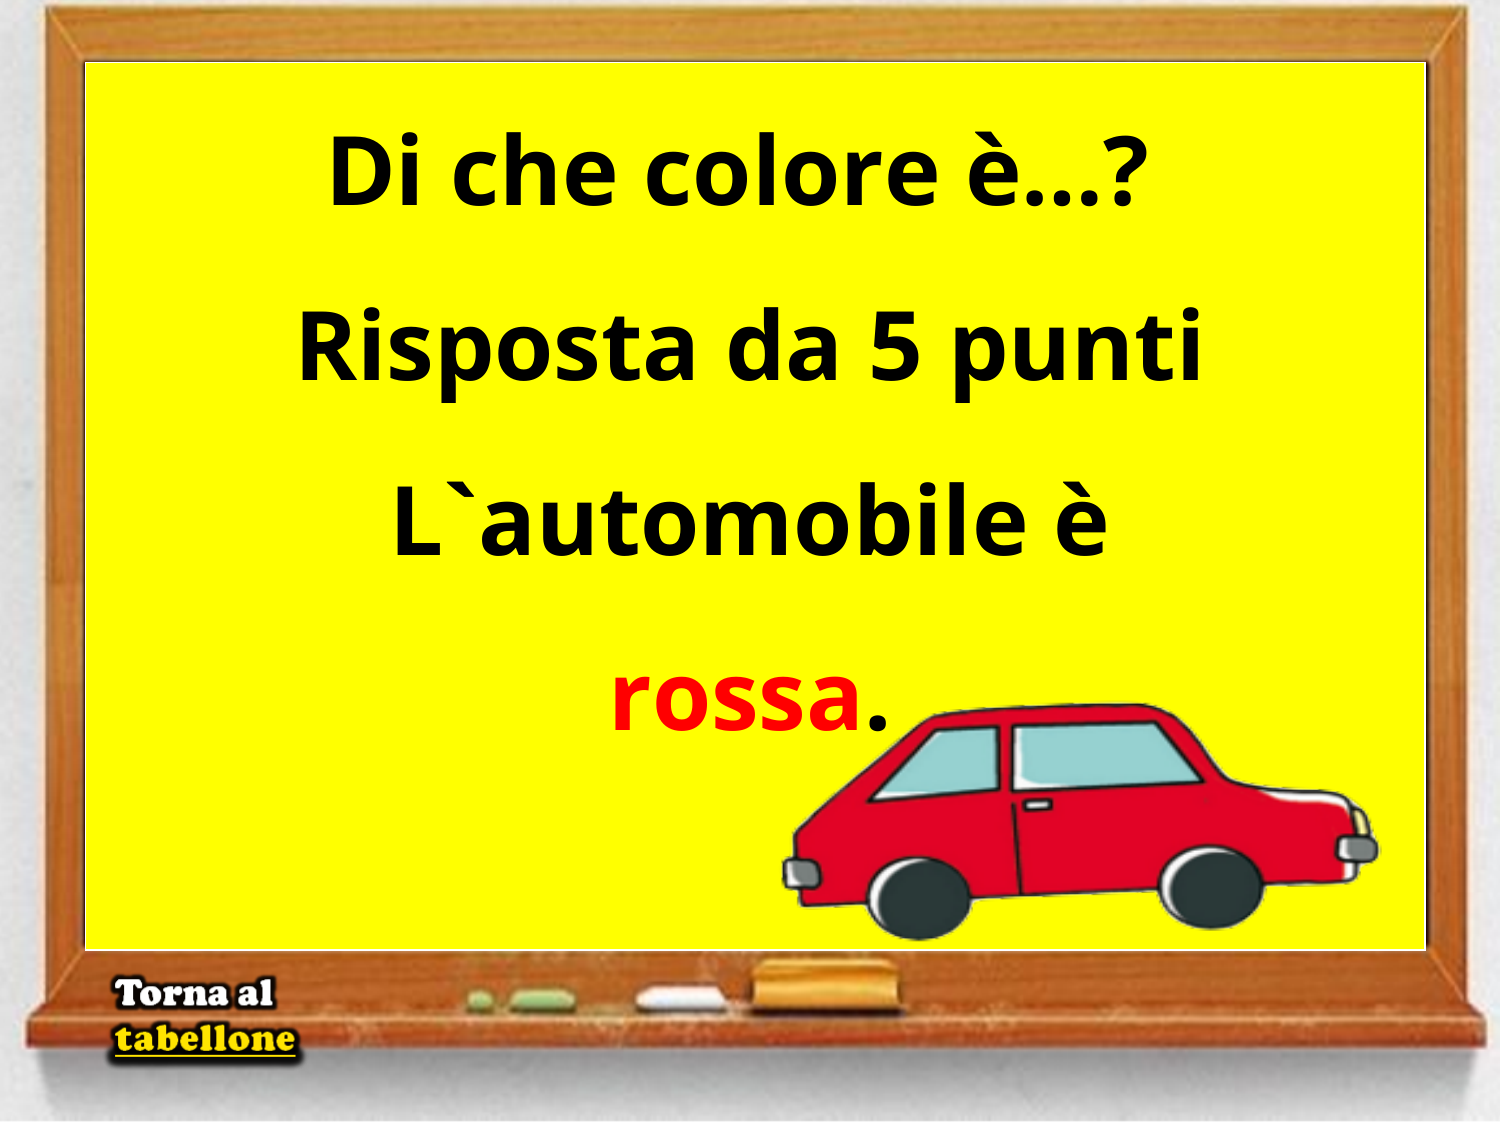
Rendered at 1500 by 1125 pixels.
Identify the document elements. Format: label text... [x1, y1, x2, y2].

text_box [85, 62, 1426, 950]
picture [0, 0, 1500, 1125]
text_box Di che colore è…? Risposta da 5 punti L`automobile è rossa. [87, 102, 1413, 933]
